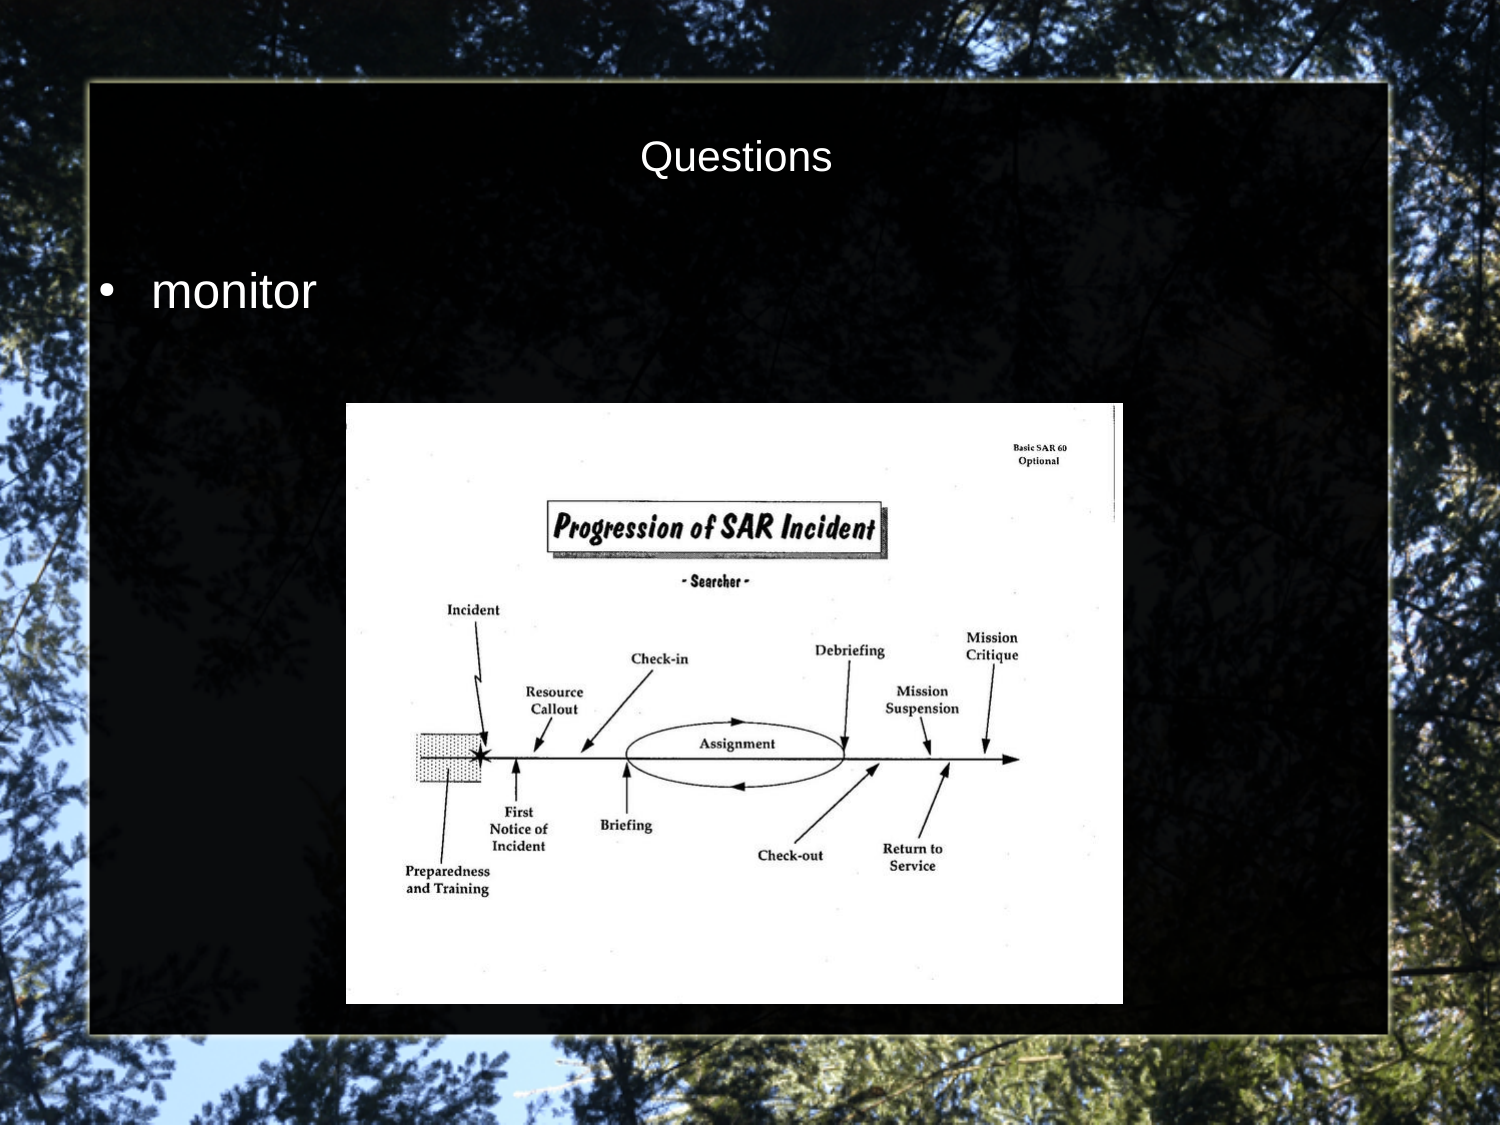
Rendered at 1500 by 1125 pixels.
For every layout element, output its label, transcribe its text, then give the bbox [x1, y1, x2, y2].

list monitor [80, 263, 1393, 916]
title Questions [80, 80, 1393, 233]
picture [0, 0, 1500, 1125]
